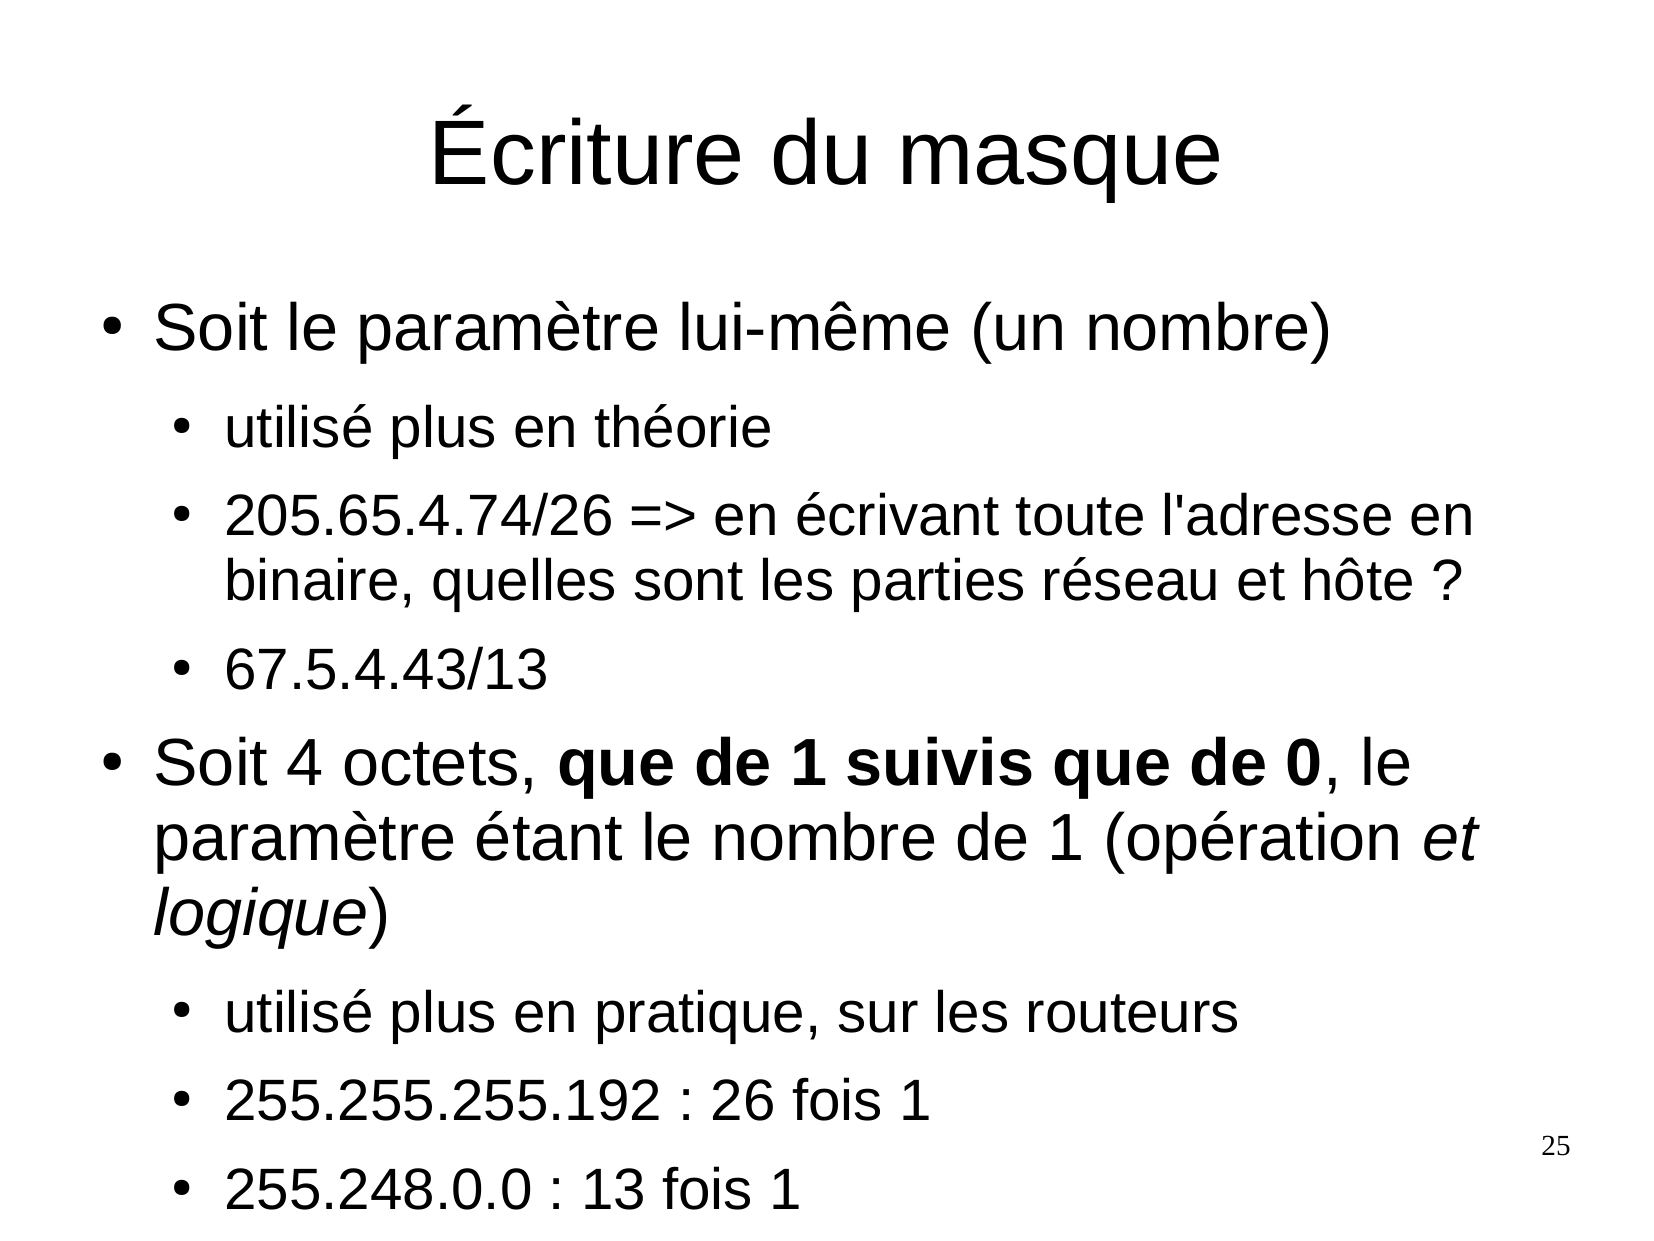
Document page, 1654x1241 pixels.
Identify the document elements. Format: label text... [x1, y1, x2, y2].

title Écriture du masque [82, 56, 1571, 250]
list Soit le paramètre lui-même (un nombre) utilisé plus en théorie 205.65.4.74/26 => en écrivant toute l'adresse en binaire, quelles sont les parties réseau et hôte ? 67.5.4.43/13 Soit 4 octets, que de 1 suivis que de 0, le paramètre étant le nombre de 1 (opération et logique) utilisé plus en pratique, sur les routeurs 255.255.255.192 : 26 fois 1 255.248.0.0 : 13 fois 1 [82, 290, 1571, 1222]
